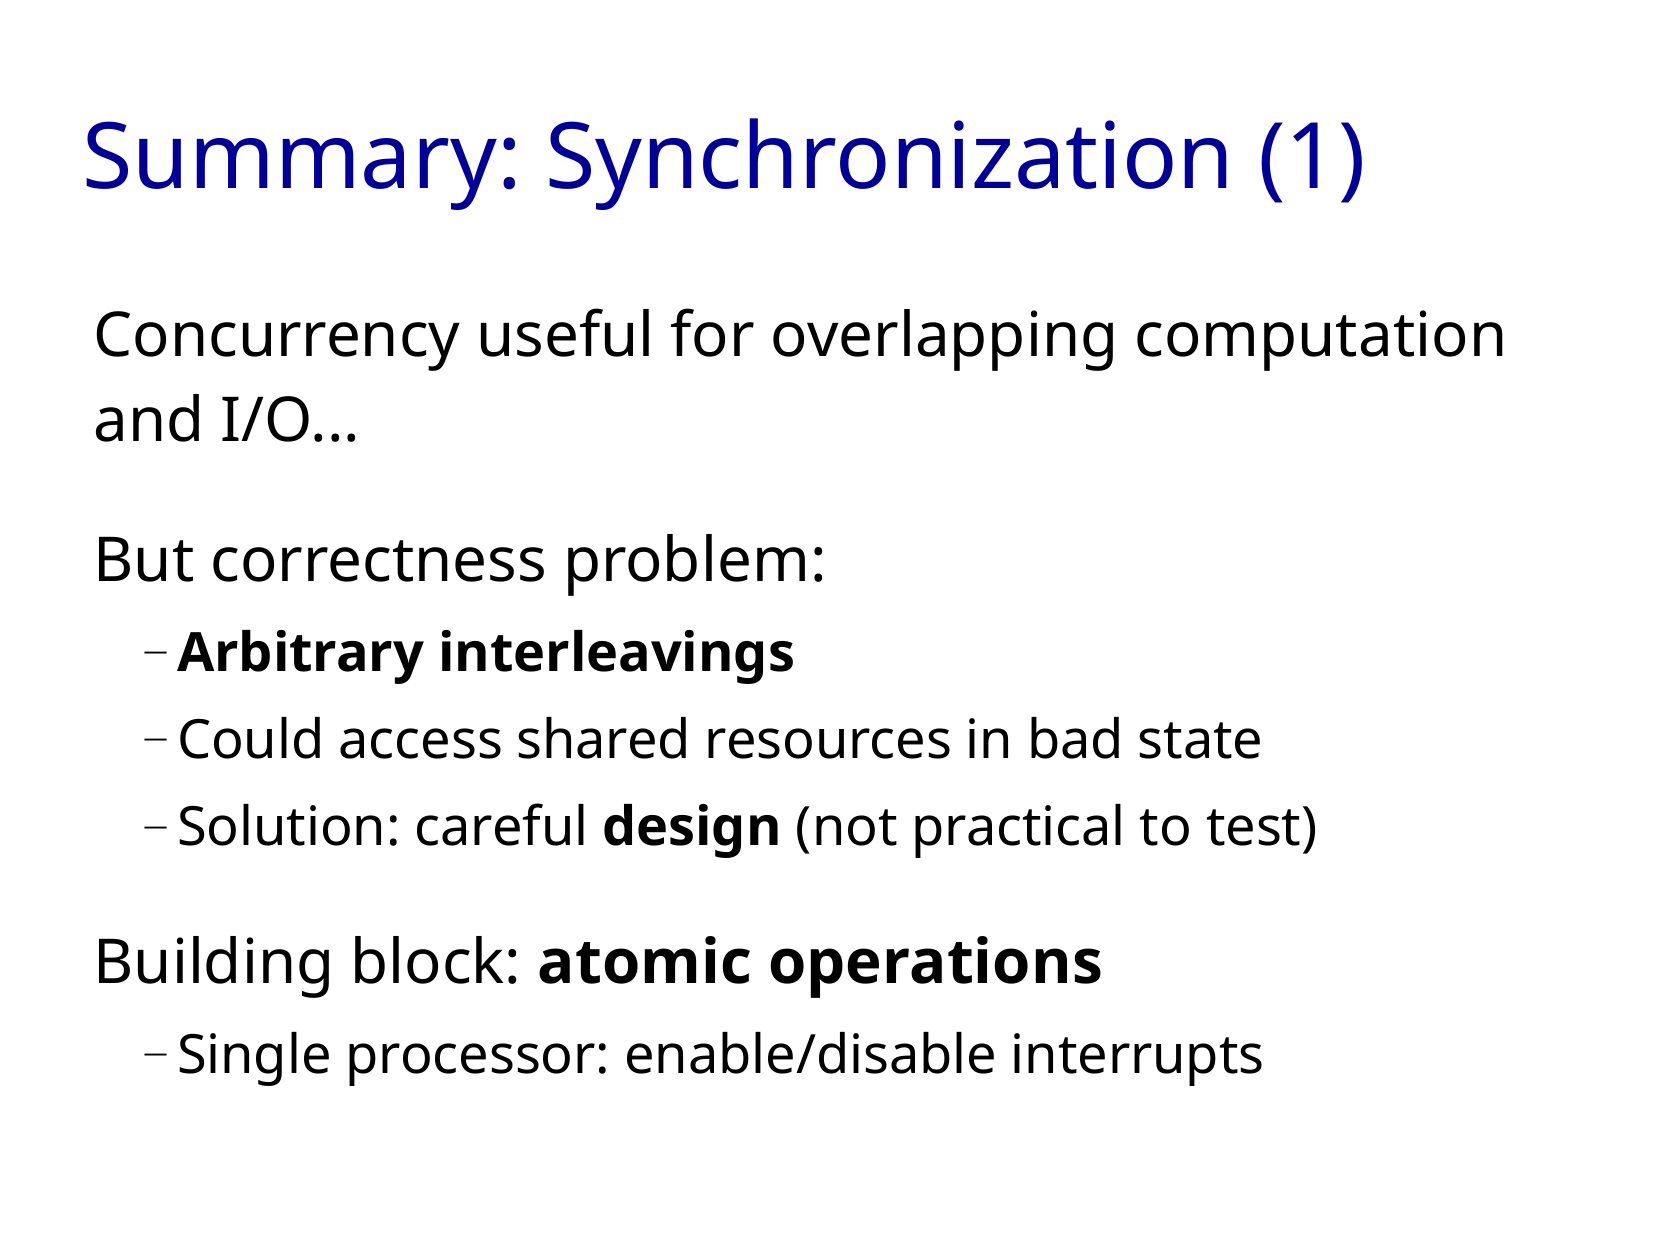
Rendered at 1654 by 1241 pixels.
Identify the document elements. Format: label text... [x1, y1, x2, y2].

list Concurrency useful for overlapping computation and I/O... But correctness problem: Arbitrary interleavings Could access shared resources in bad state Solution: careful design (not practical to test) Building block: atomic operations Single processor: enable/disable interrupts [60, 290, 1571, 1096]
title Summary: Synchronization (1) [82, 49, 1571, 257]
